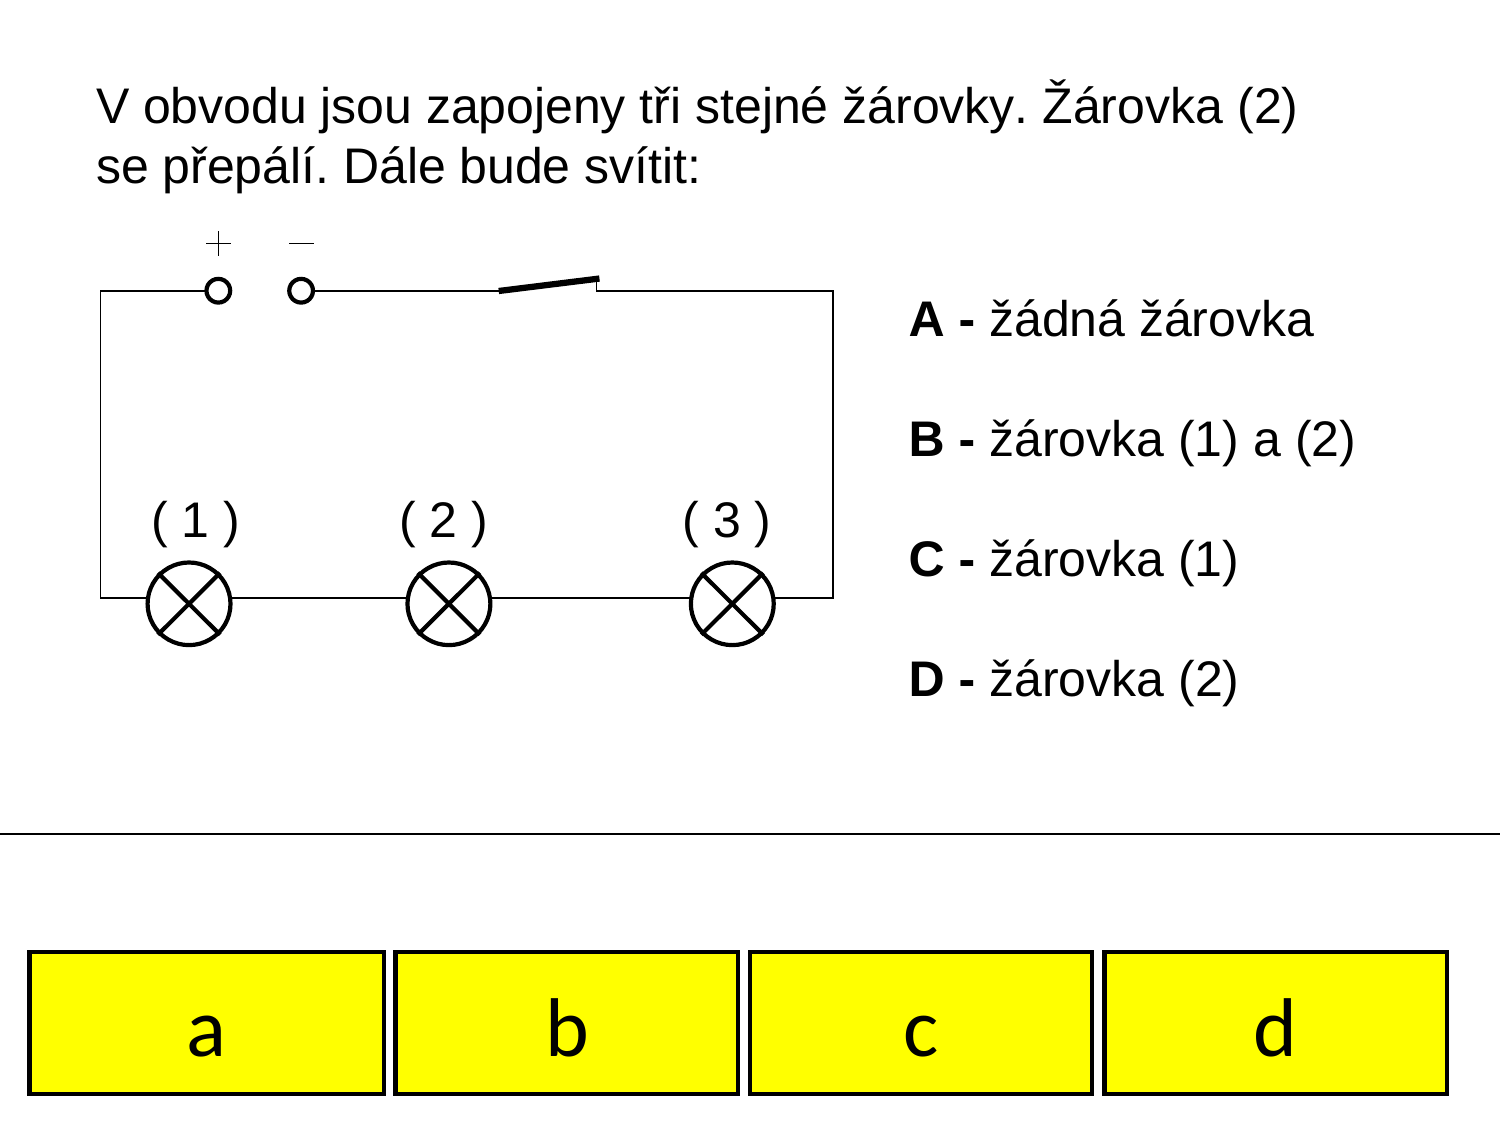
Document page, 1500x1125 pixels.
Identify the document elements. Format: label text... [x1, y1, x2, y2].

text_box ( 3 ) [667, 479, 787, 556]
text_box [289, 278, 313, 303]
text_box [407, 562, 491, 646]
text_box c [749, 952, 1093, 1094]
text_box ( 2 ) [384, 479, 504, 556]
text_box [690, 562, 774, 646]
text_box d [1104, 952, 1447, 1094]
text_box a [29, 952, 384, 1094]
text_box A - žádná žárovka B - žárovka (1) a (2) C - žárovka (1) D - žárovka (2) [893, 278, 1372, 715]
text_box [147, 562, 231, 646]
text_box ( 1 ) [136, 479, 256, 556]
text_box V obvodu jsou zapojeny tři stejné žárovky. Žárovka (2) se přepálí. Dále bude svítit: [81, 66, 1315, 202]
text_box b [395, 952, 739, 1094]
text_box [206, 278, 231, 303]
